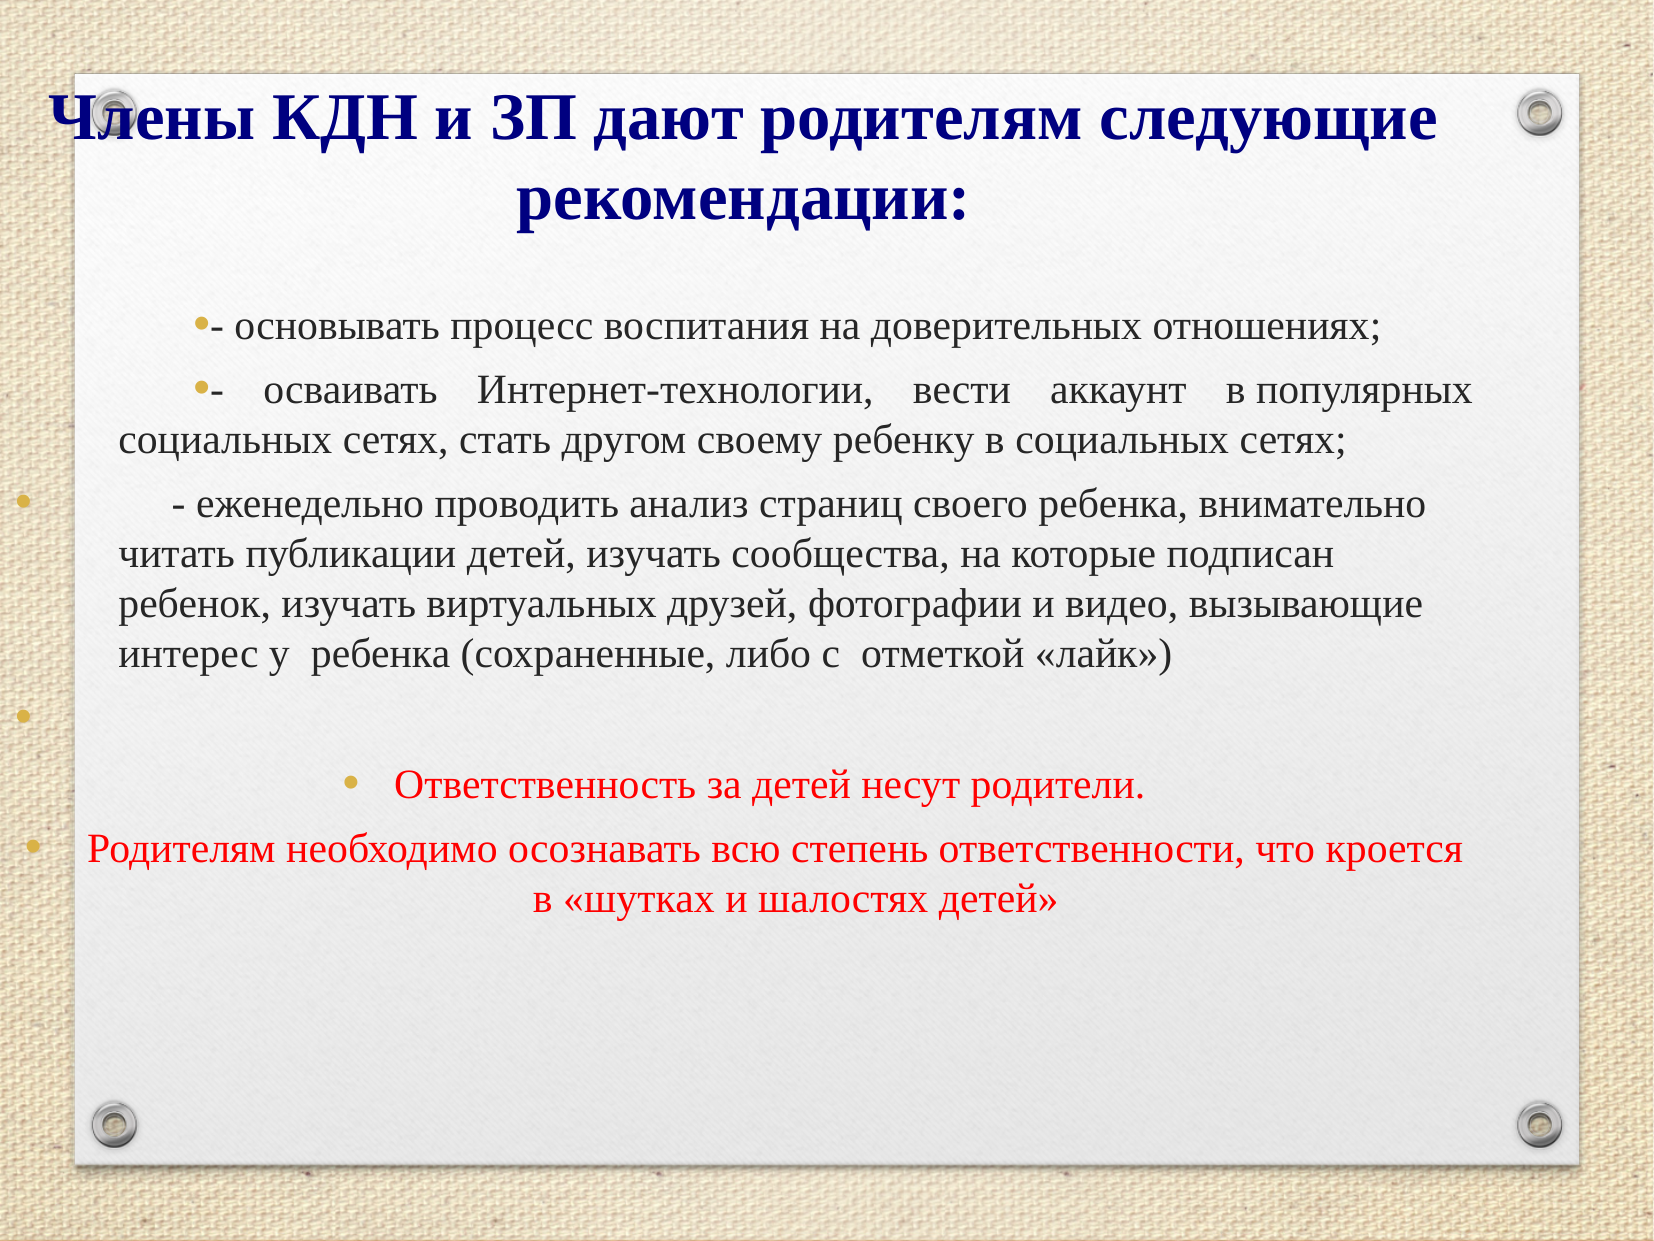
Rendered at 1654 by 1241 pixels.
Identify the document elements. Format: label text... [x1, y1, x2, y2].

list - основывать процесс воспитания на доверительных отношениях; - осваивать Интернет-технологии, вести аккаунт в популярных социальных сетях, стать другом своему ребенку в социальных сетях; - еженедельно проводить анализ страниц своего ребенка, внимательно читать публикации детей, изучать сообщества, на которые подписан ребенок, изучать виртуальных друзей, фотографии и видео, вызывающие интерес у ребенка (сохраненные, либо с отметкой «лайк») Ответственность за детей несут родители. Родителям необходимо осознавать всю степень ответственности, что кроется в «шутках и шалостях детей» [0, 290, 1489, 1010]
title Члены КДН и ЗП дают родителям следующие рекомендации: [0, 49, 1489, 257]
